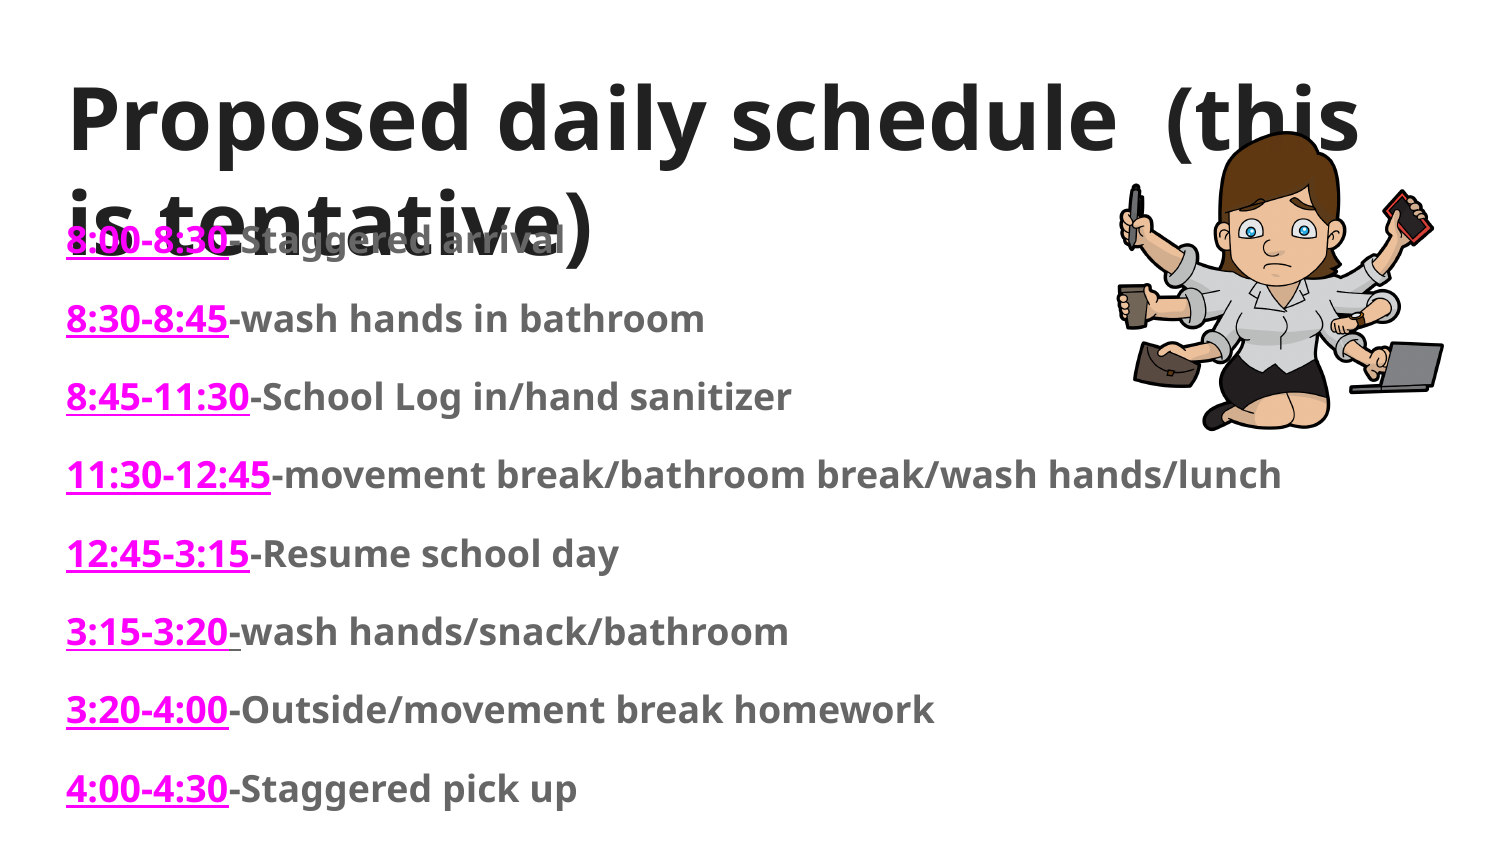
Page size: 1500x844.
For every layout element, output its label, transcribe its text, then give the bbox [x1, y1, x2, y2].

list 8:00-8:30-Staggered arrival 8:30-8:45-wash hands in bathroom 8:45-11:30-School Log in/hand sanitizer 11:30-12:45-movement break/bathroom break/wash hands/lunch 12:45-3:15-Resume school day 3:15-3:20-wash hands/snack/bathroom 3:20-4:00-Outside/movement break homework 4:00-4:30-Staggered pick up [51, 201, 1449, 830]
picture [1093, 114, 1465, 456]
title Proposed daily schedule (this is tentative) [51, 48, 1449, 180]
